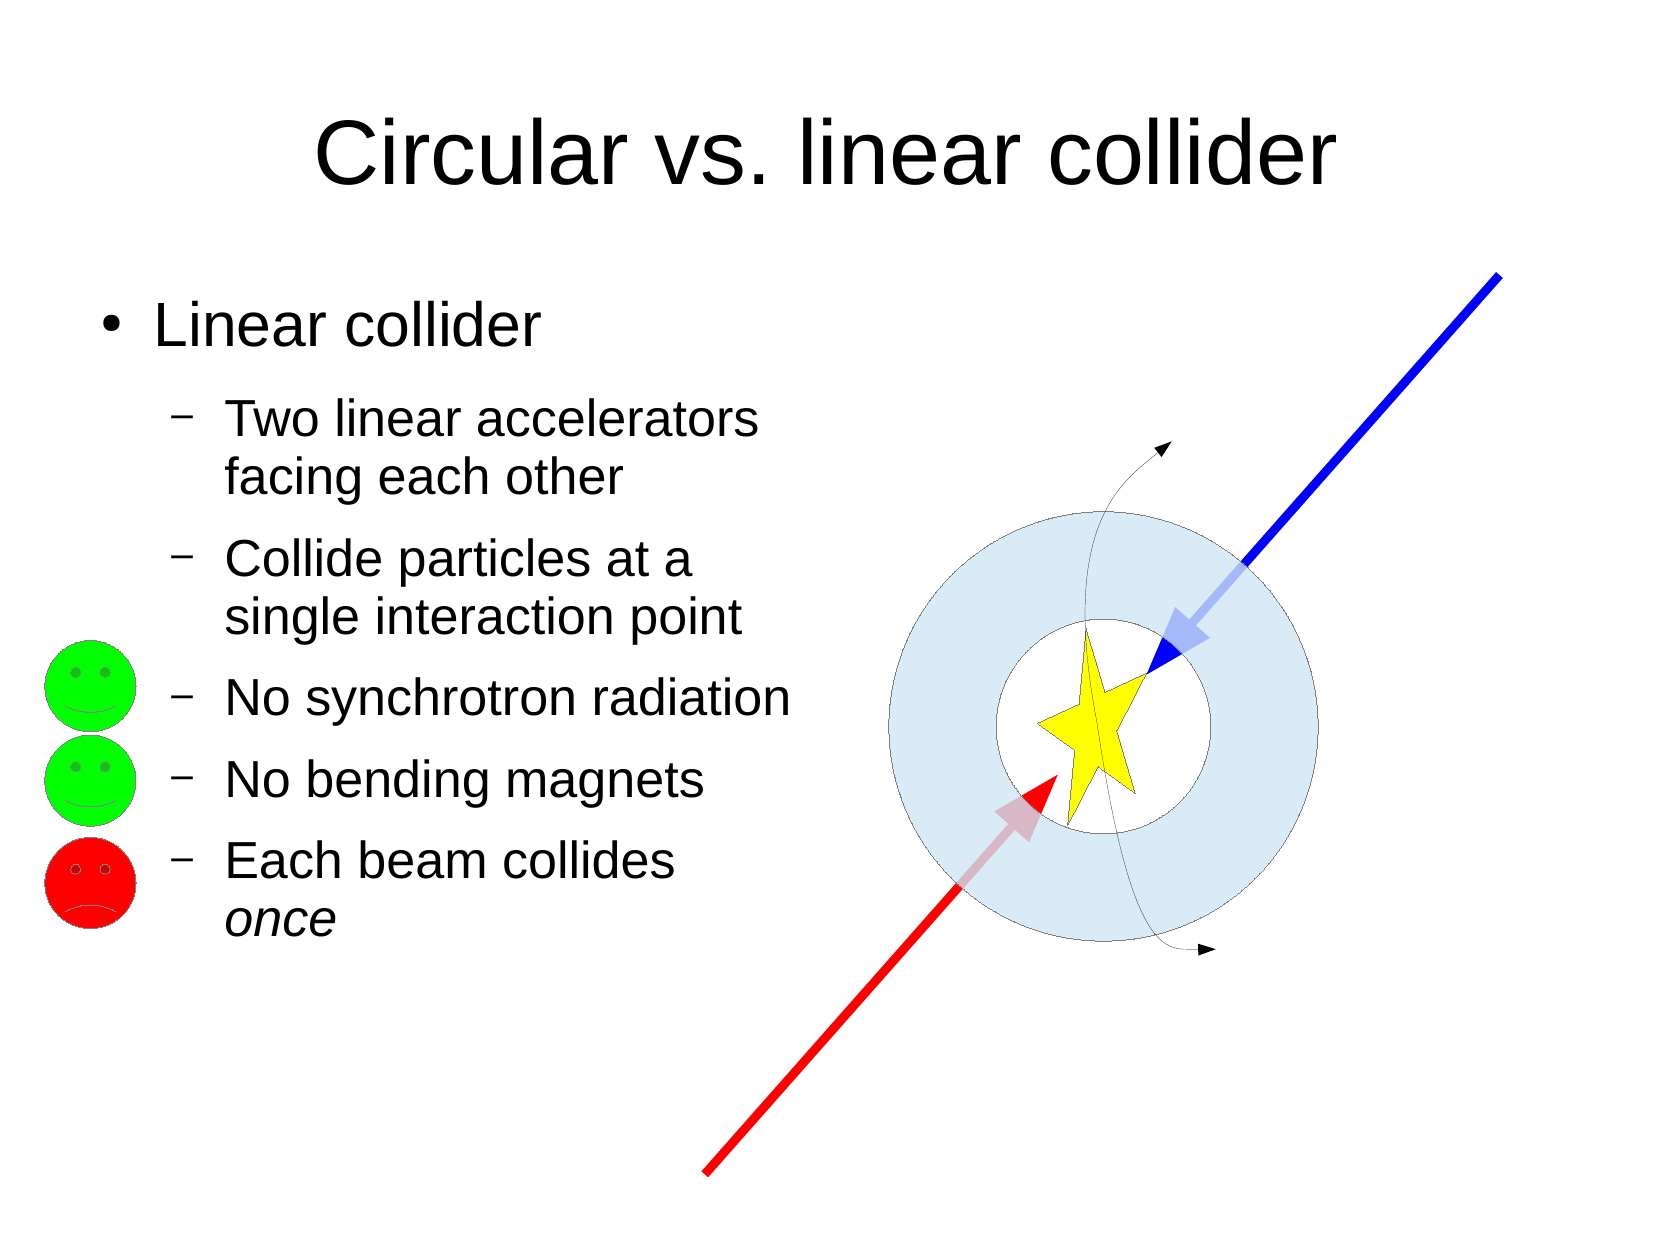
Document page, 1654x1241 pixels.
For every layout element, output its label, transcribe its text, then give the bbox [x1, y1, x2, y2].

list Linear collider Two linear accelerators facing each other Collide particles at a single interaction point No synchrotron radiation No bending magnets Each beam collides once [82, 290, 793, 1010]
text_box [1086, 511, 1319, 935]
text_box [44, 735, 136, 827]
text_box [888, 511, 1155, 942]
text_box [44, 837, 137, 929]
text_box [1086, 628, 1147, 794]
title Circular vs. linear collider [82, 49, 1571, 257]
text_box [44, 640, 137, 732]
text_box [1037, 640, 1104, 826]
